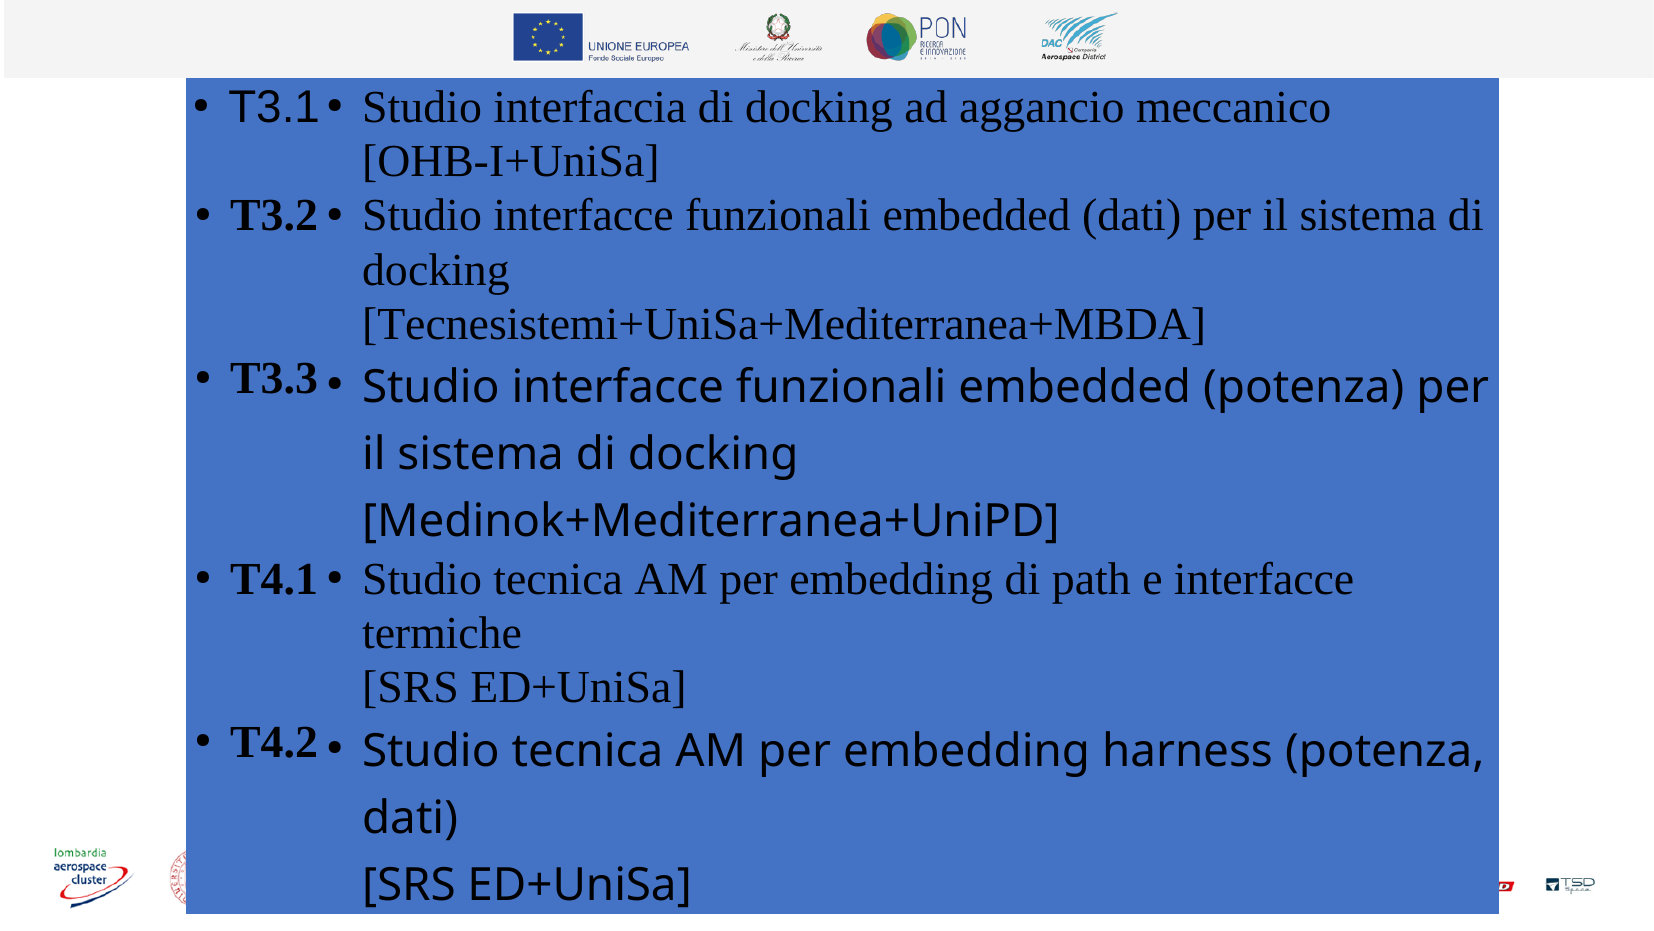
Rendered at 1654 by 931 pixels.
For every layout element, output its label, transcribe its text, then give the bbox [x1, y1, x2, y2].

table_cell Studio tecnica AM per embedding harness (potenza, dati) [SRS ED+UniSa] [327, 713, 1499, 914]
table_cell Studio tecnica AM per embedding di path e interfacce termiche [SRS ED+UniSa] [327, 550, 1499, 713]
picture [54, 848, 1595, 931]
table_header T3.1 [186, 78, 327, 186]
table_cell T4.2 [186, 713, 327, 914]
table_cell T3.3 [186, 349, 327, 550]
table_cell Studio interfacce funzionali embedded (dati) per il sistema di docking [Tecnesistemi+UniSa+Mediterranea+MBDA] [327, 186, 1499, 349]
table_cell T4.1 [186, 550, 327, 713]
table_cell T3.2 [186, 186, 327, 349]
table_header Studio interfaccia di docking ad aggancio meccanico [OHB-I+UniSa] [327, 78, 1499, 186]
table_cell Studio interfacce funzionali embedded (potenza) per il sistema di docking [Medinok+Mediterranea+UniPD] [327, 349, 1499, 550]
picture [4, 0, 1654, 78]
